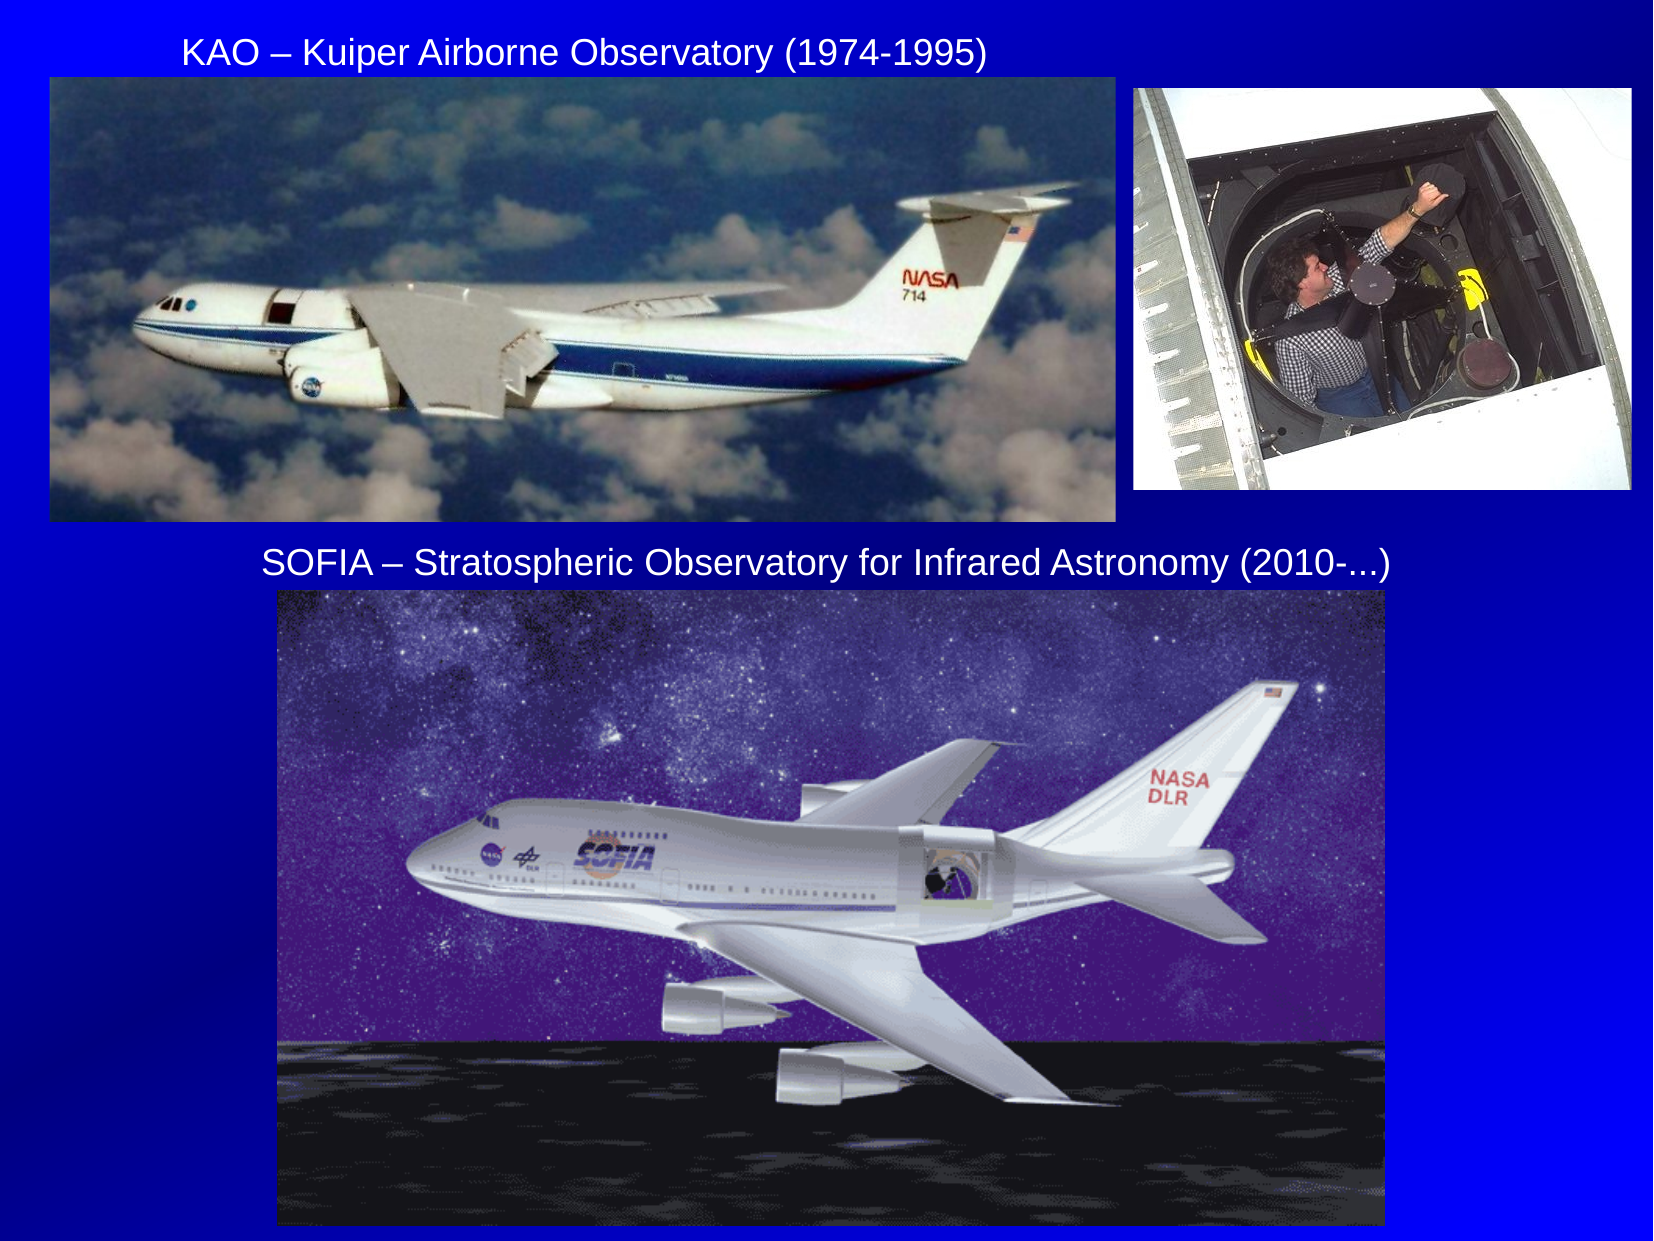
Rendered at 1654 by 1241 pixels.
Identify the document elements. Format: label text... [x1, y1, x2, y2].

text_box SOFIA – Stratospheric Observatory for Infrared Astronomy (2010-...) [246, 533, 1407, 591]
text_box KAO – Kuiper Airborne Observatory (1974-1995) [166, 23, 1003, 77]
picture [1133, 88, 1632, 490]
picture [277, 591, 1385, 1226]
picture [49, 77, 1116, 522]
